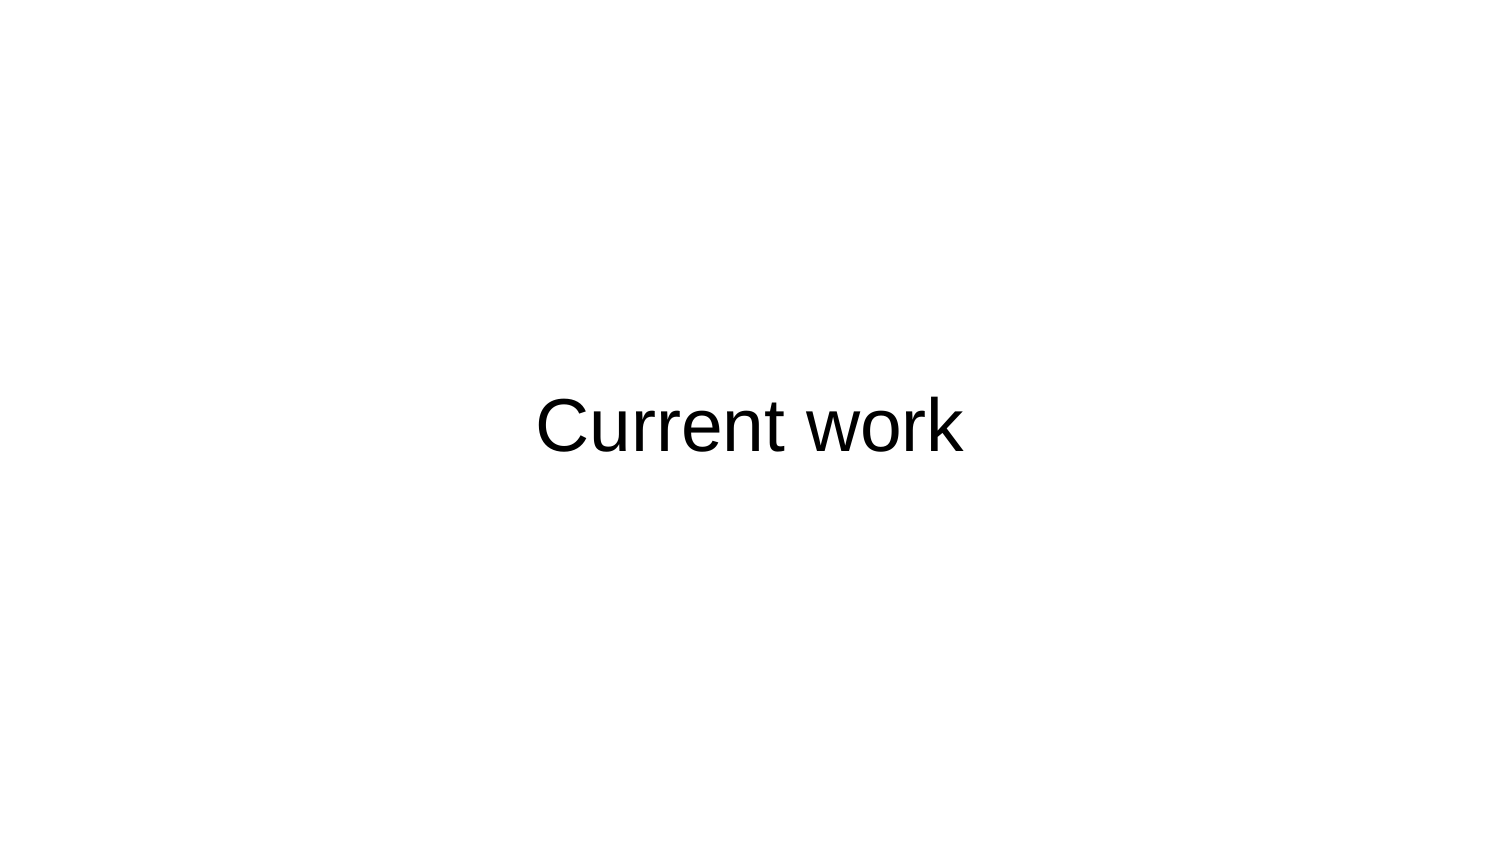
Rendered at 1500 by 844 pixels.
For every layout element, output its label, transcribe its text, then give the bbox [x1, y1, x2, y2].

title Current work [51, 352, 1449, 491]
